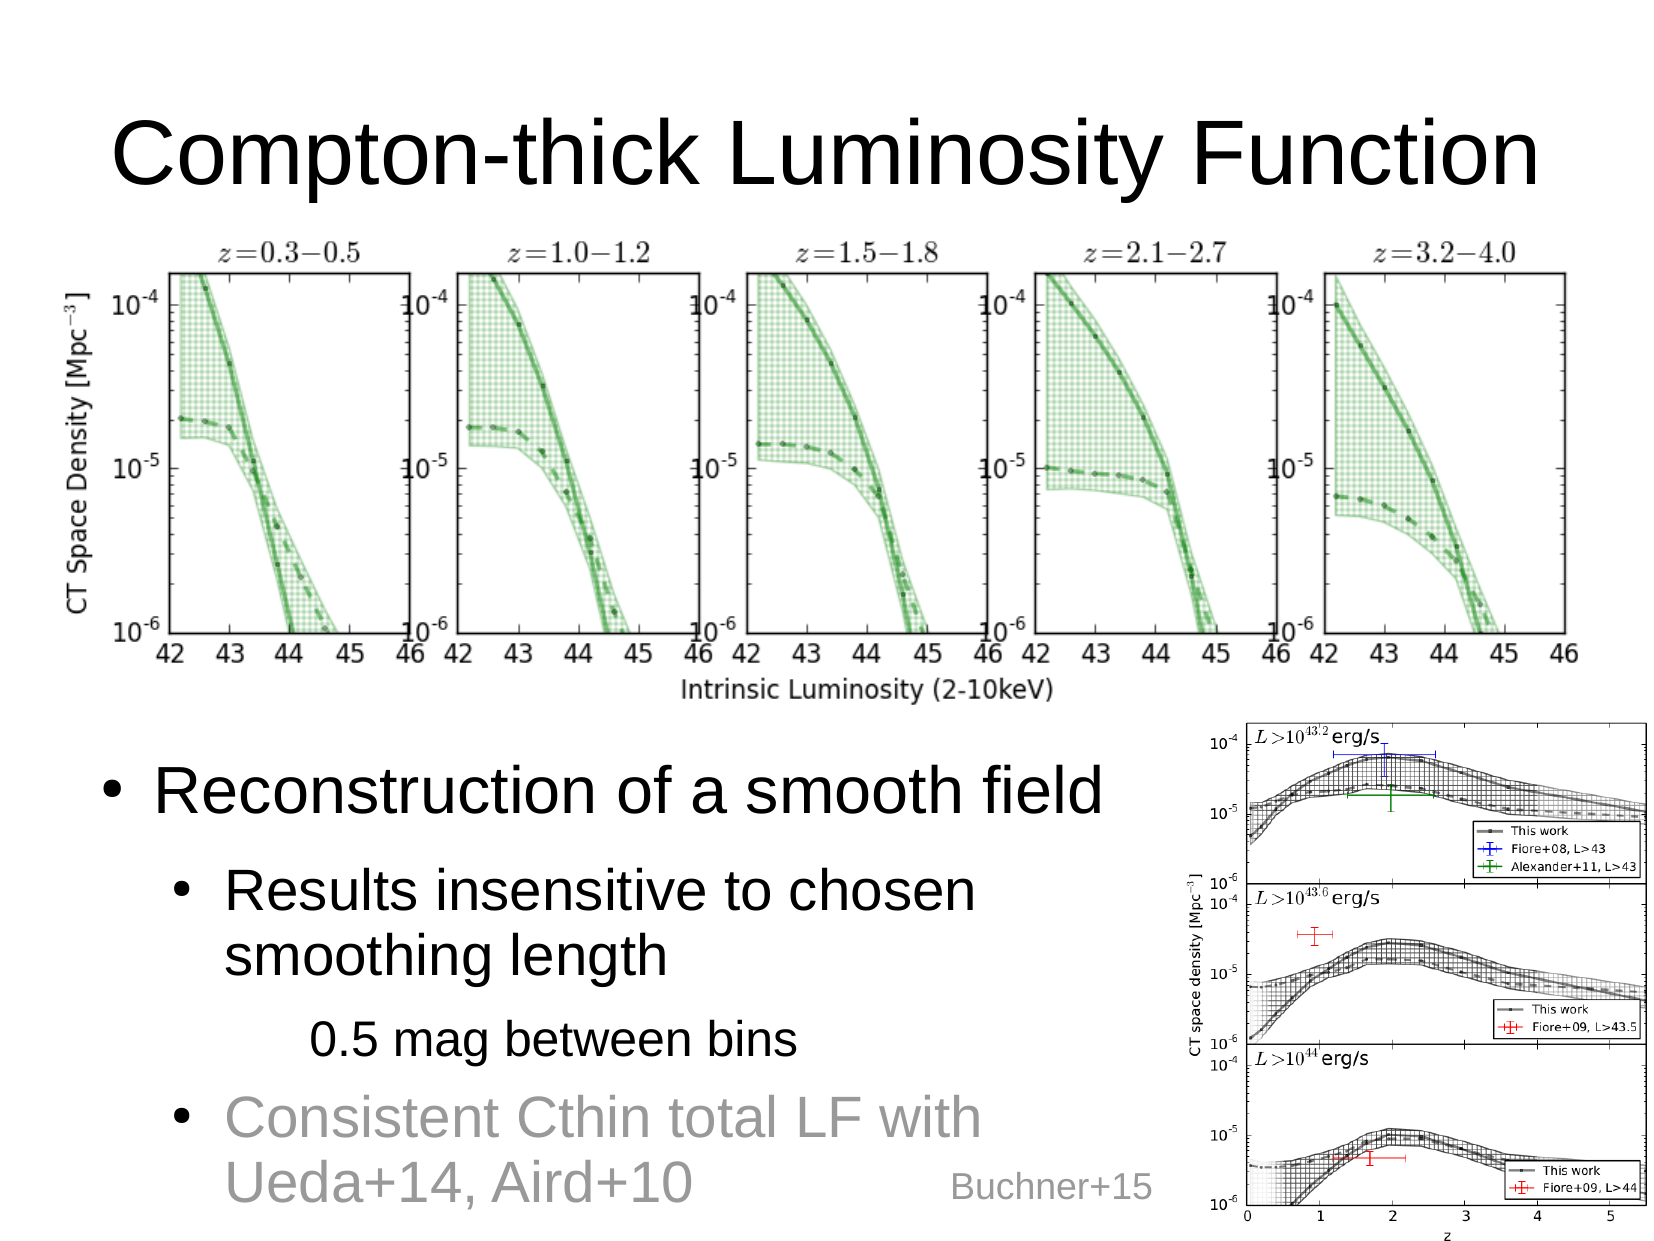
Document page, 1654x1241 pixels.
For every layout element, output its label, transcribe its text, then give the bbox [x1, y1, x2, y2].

text_box Buchner+15 [900, 1158, 1168, 1216]
list Reconstruction of a smooth field Results insensitive to chosen smoothing length 0.5 mag between bins Consistent Cthin total LF with Ueda+14, Aird+10 [82, 753, 1185, 1217]
title Compton-thick Luminosity Function [82, 49, 1571, 257]
picture [49, 225, 1653, 1241]
